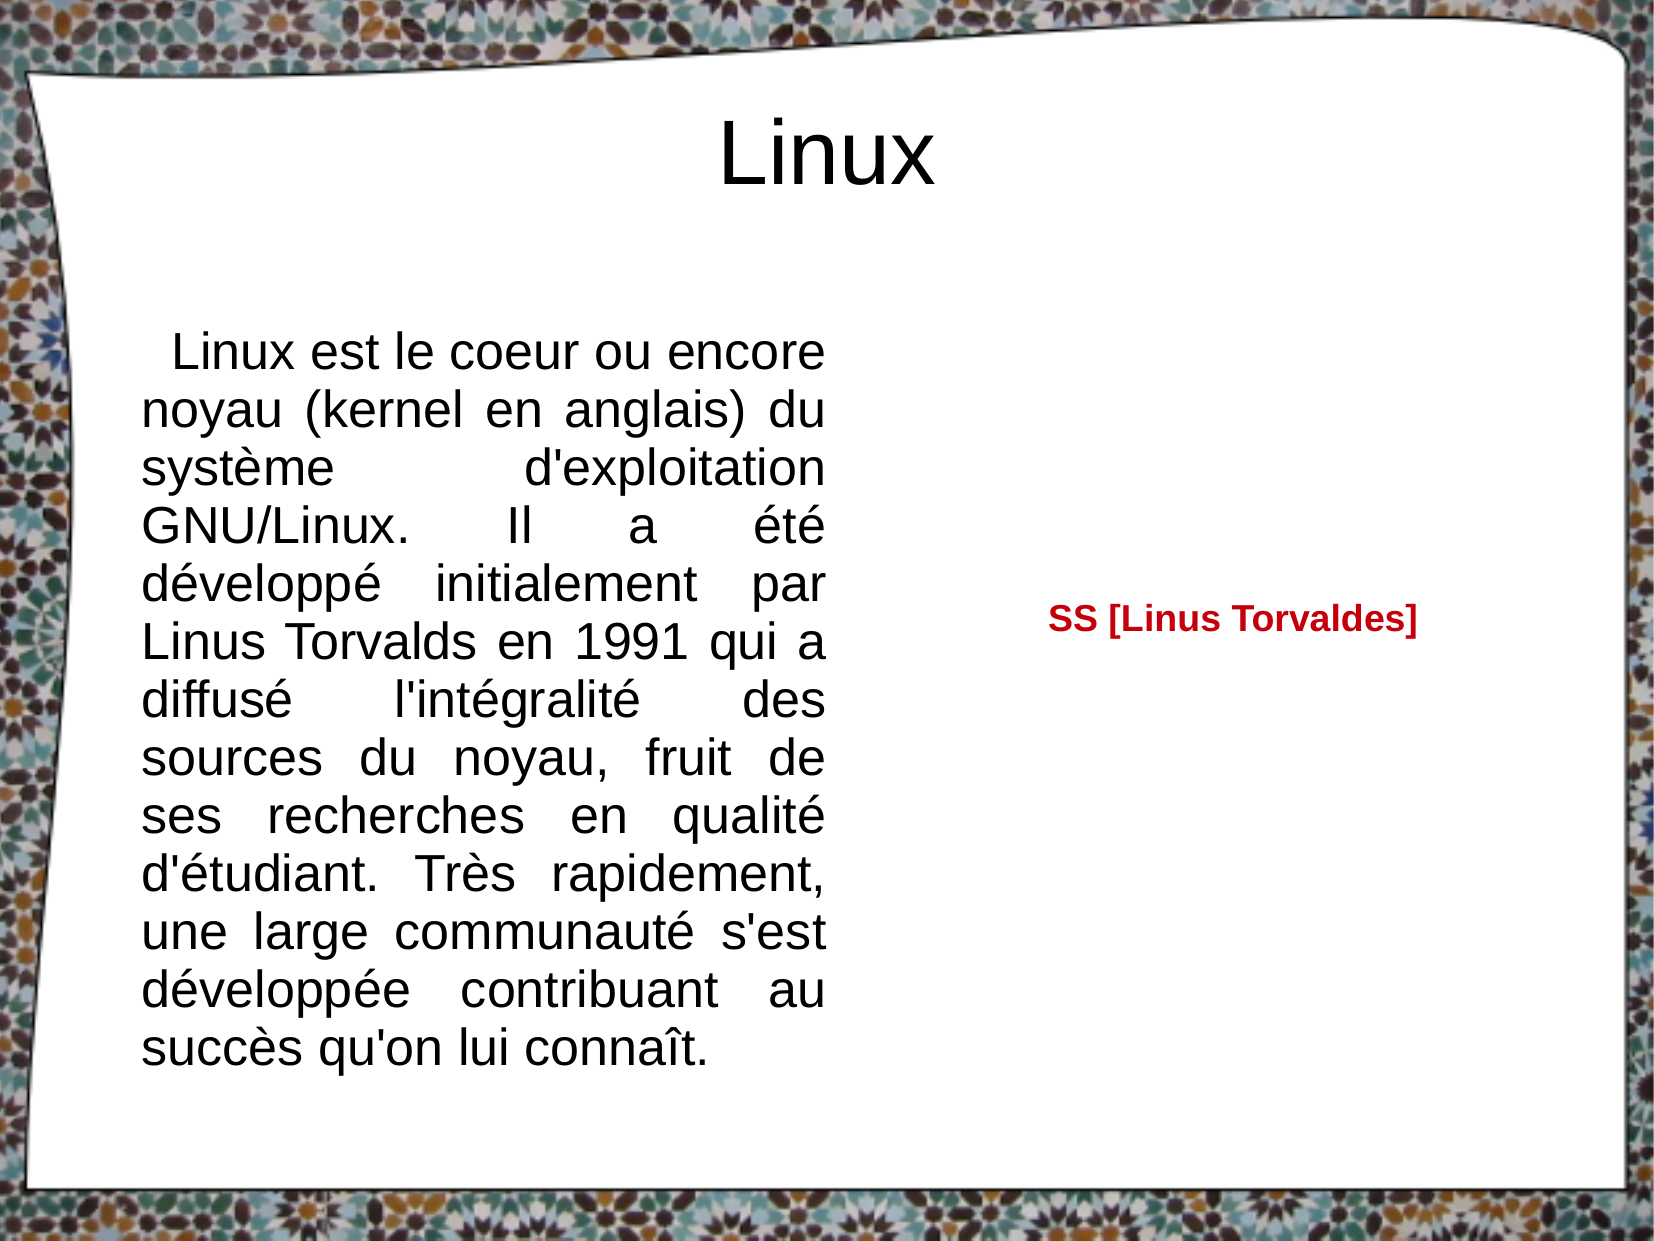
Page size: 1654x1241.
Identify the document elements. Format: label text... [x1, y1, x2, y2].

text_box SS [Linus Torvaldes] [1033, 590, 1447, 648]
title Linux [82, 49, 1571, 257]
picture [0, 0, 1654, 1241]
subtitle Linux est le coeur ou encore noyau (kernel en anglais) du système d'exploitation GNU/Linux. Il a été développé initialement par Linus Torvalds en 1991 qui a diffusé l'intégralité des sources du noyau, fruit de ses recherches en qualité d'étudiant. Très rapidement, une large communauté s'est développée contribuant au succès qu'on lui connaît. [82, 297, 886, 1102]
